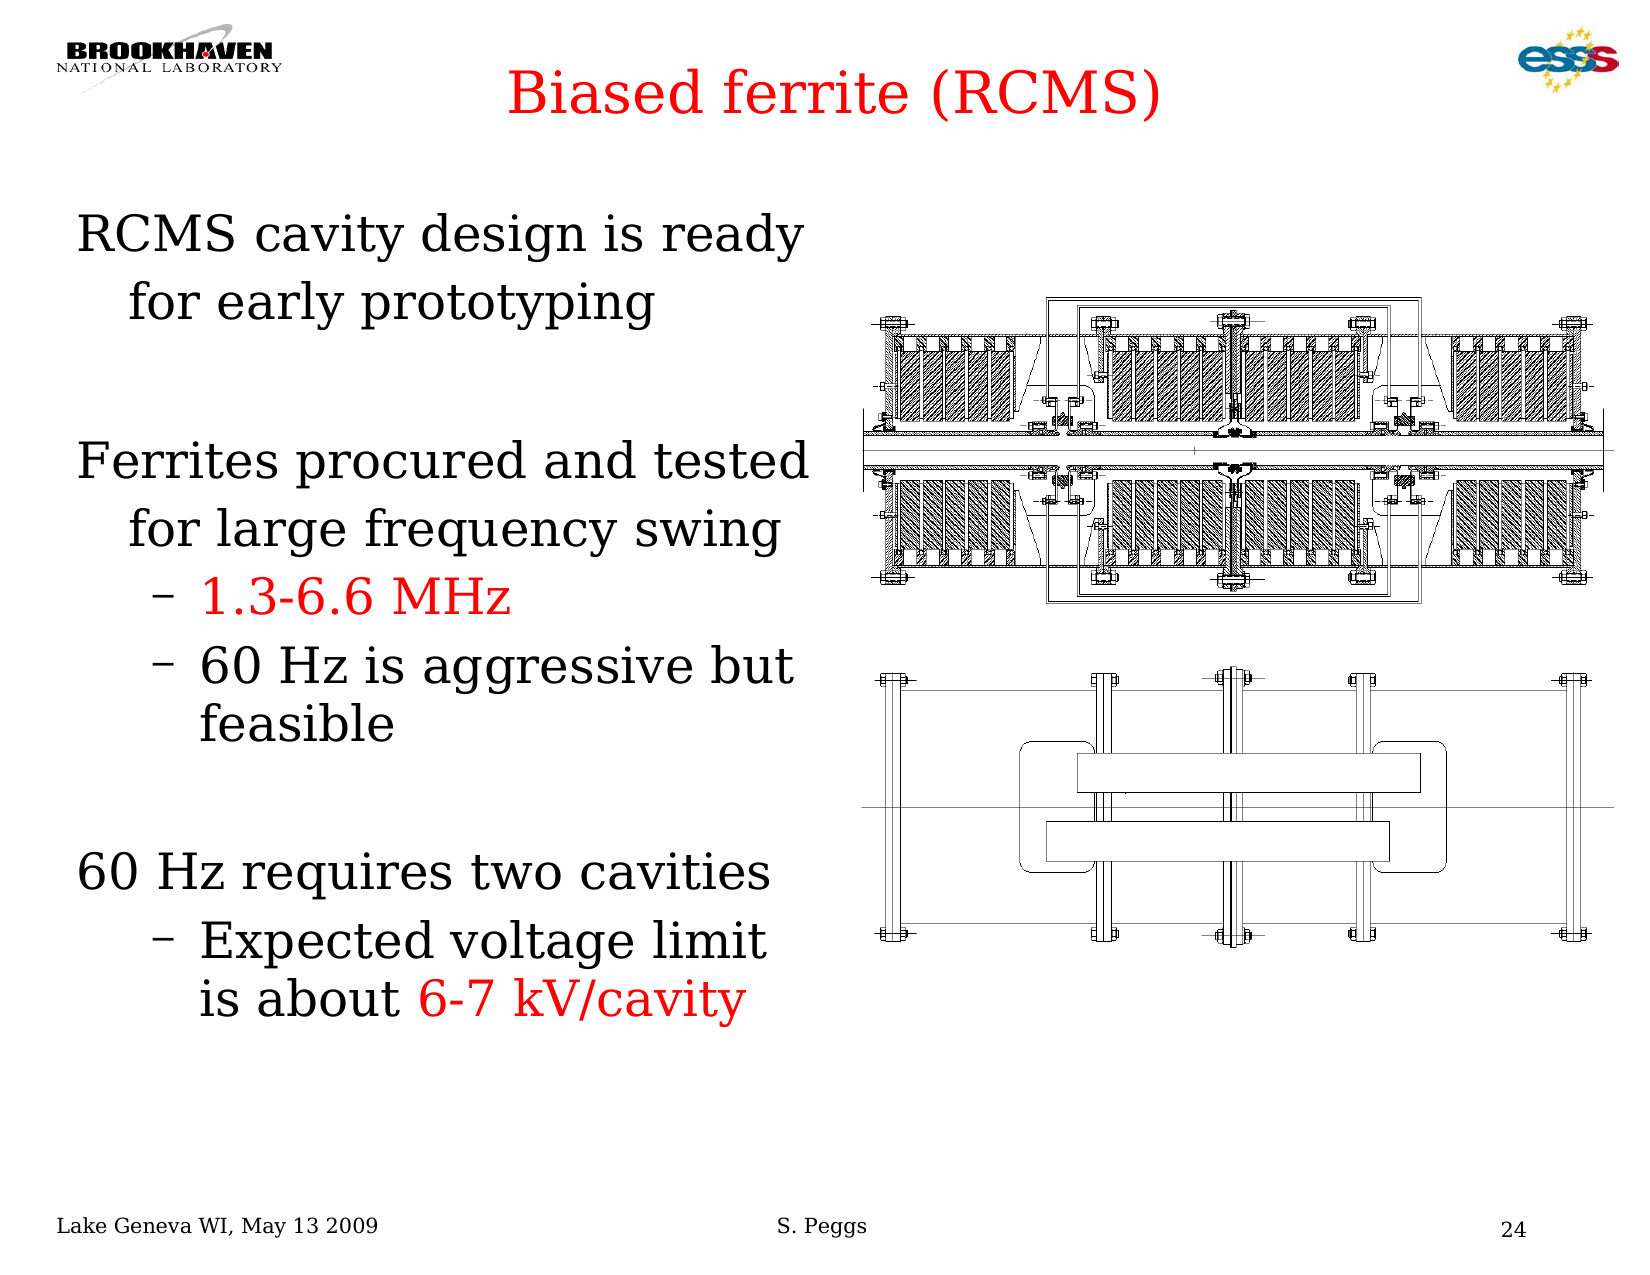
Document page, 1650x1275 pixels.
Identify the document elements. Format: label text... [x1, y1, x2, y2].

picture [1555, 52, 1566, 57]
list RCMS cavity design is ready for early prototyping Ferrites procured and tested for large frequency swing 1.3-6.6 MHz 60 Hz is aggressive but feasible 60 Hz requires two cavities Expected voltage limit is about 6-7 kV/cavity [44, 187, 832, 1037]
chart [837, 272, 1618, 973]
picture [56, 24, 282, 59]
text_box Biased ferrite (RCMS) [48, 59, 1621, 128]
picture [1518, 25, 1619, 59]
